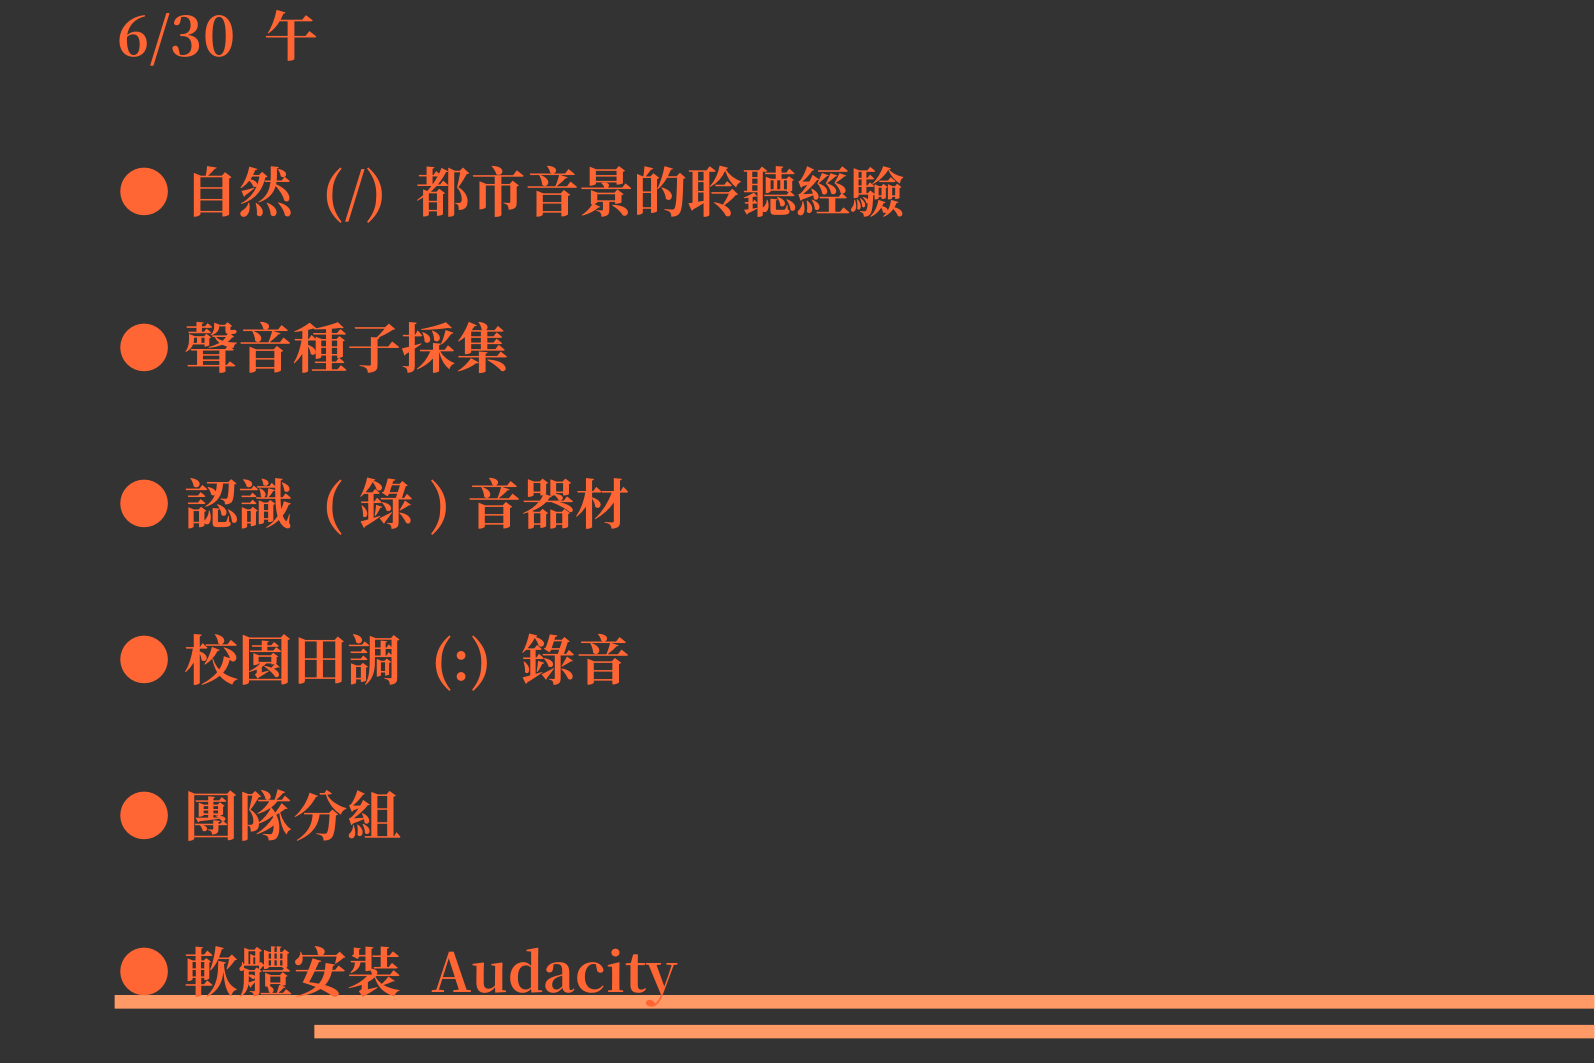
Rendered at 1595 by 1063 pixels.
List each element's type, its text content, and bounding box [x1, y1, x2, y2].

title 6/30 午 ● 自然 (/) 都市音景的聆聽經驗 ● 聲音種子採集 ● 認識 (錄)音器材 ● 校園田調 (:) 錄音 ● 團隊分組 ● 軟體安裝 Audacity [117, 100, 1479, 901]
